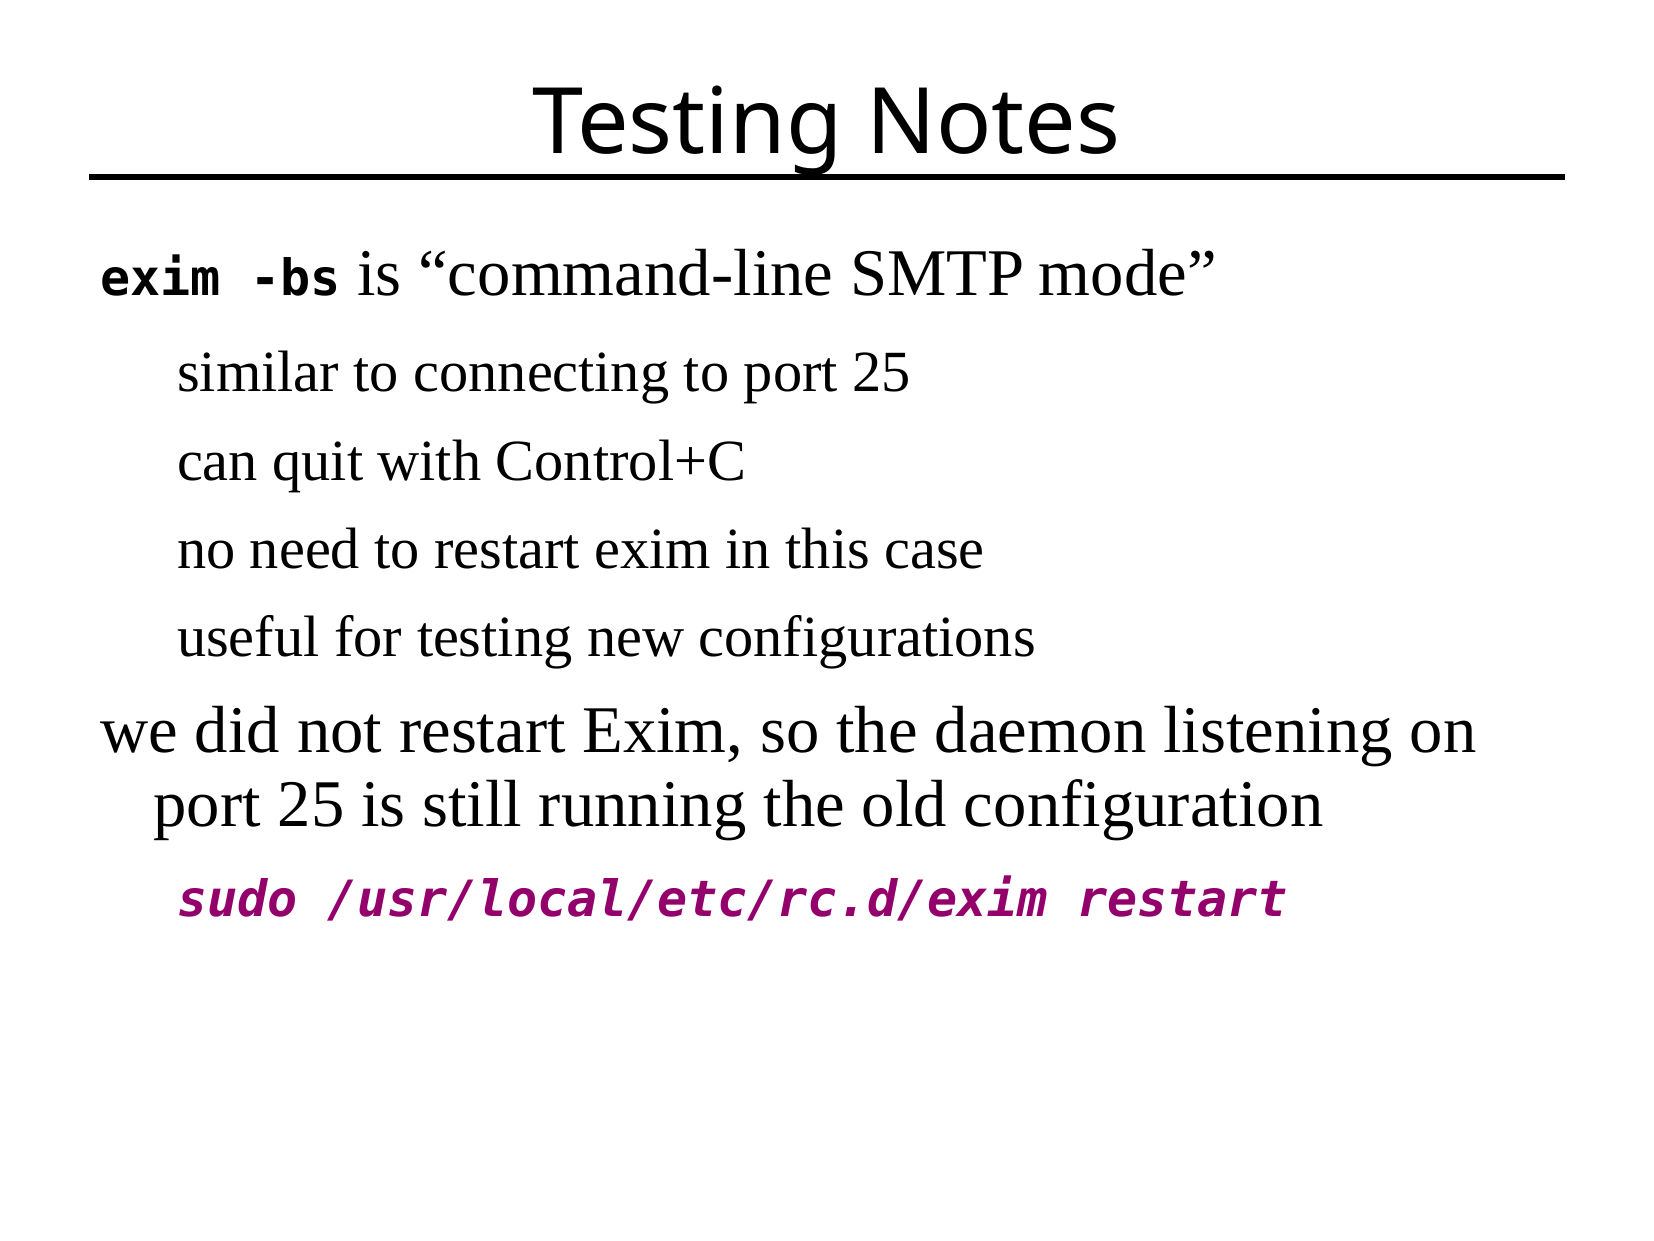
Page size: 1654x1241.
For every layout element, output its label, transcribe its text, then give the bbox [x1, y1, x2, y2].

list exim -bs is “command-line SMTP mode” similar to connecting to port 25 can quit with Control+C no need to restart exim in this case useful for testing new configurations we did not restart Exim, so the daemon listening on port 25 is still running the old configuration sudo /usr/local/etc/rc.d/exim restart [82, 236, 1571, 1123]
title Testing Notes [82, 29, 1571, 207]
